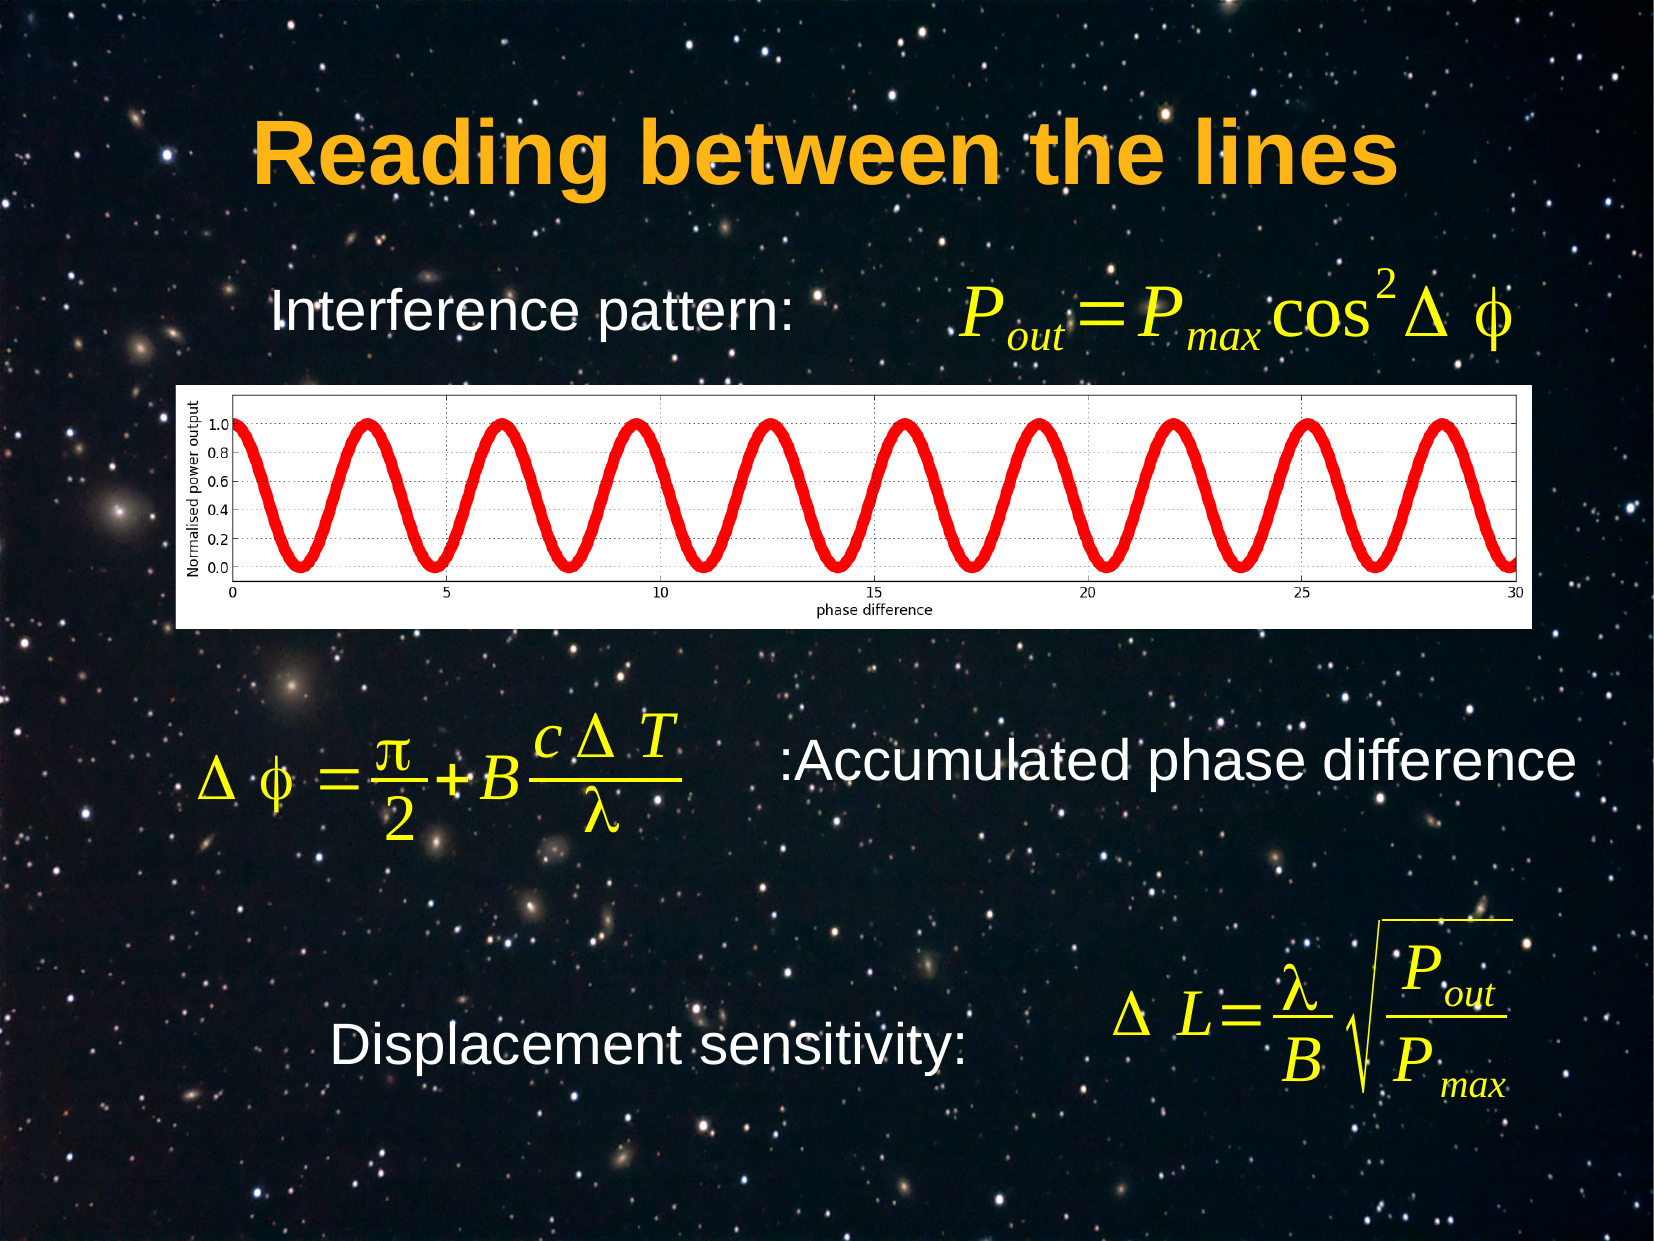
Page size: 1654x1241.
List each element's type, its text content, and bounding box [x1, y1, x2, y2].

picture [0, 0, 1654, 1241]
text_box Interference pattern: [255, 270, 931, 344]
text_box Displacement sensitivity: [315, 1004, 991, 1085]
title Reading between the lines [82, 49, 1571, 257]
chart [935, 257, 1552, 344]
chart [1094, 915, 1529, 1107]
